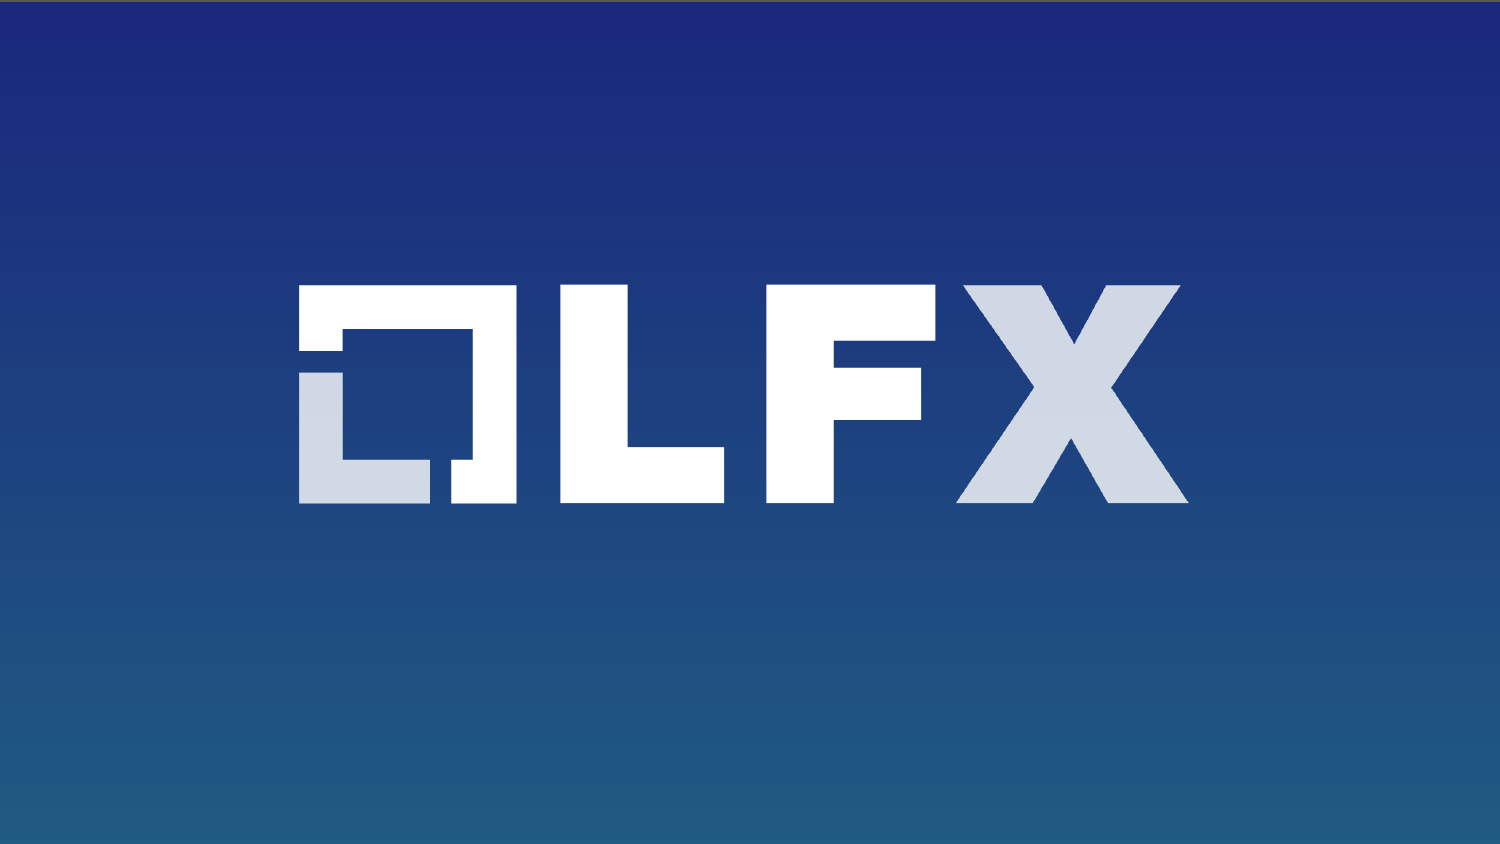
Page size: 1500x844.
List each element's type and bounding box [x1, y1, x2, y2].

picture [233, 233, 1266, 548]
text_box [0, 1, 1500, 844]
